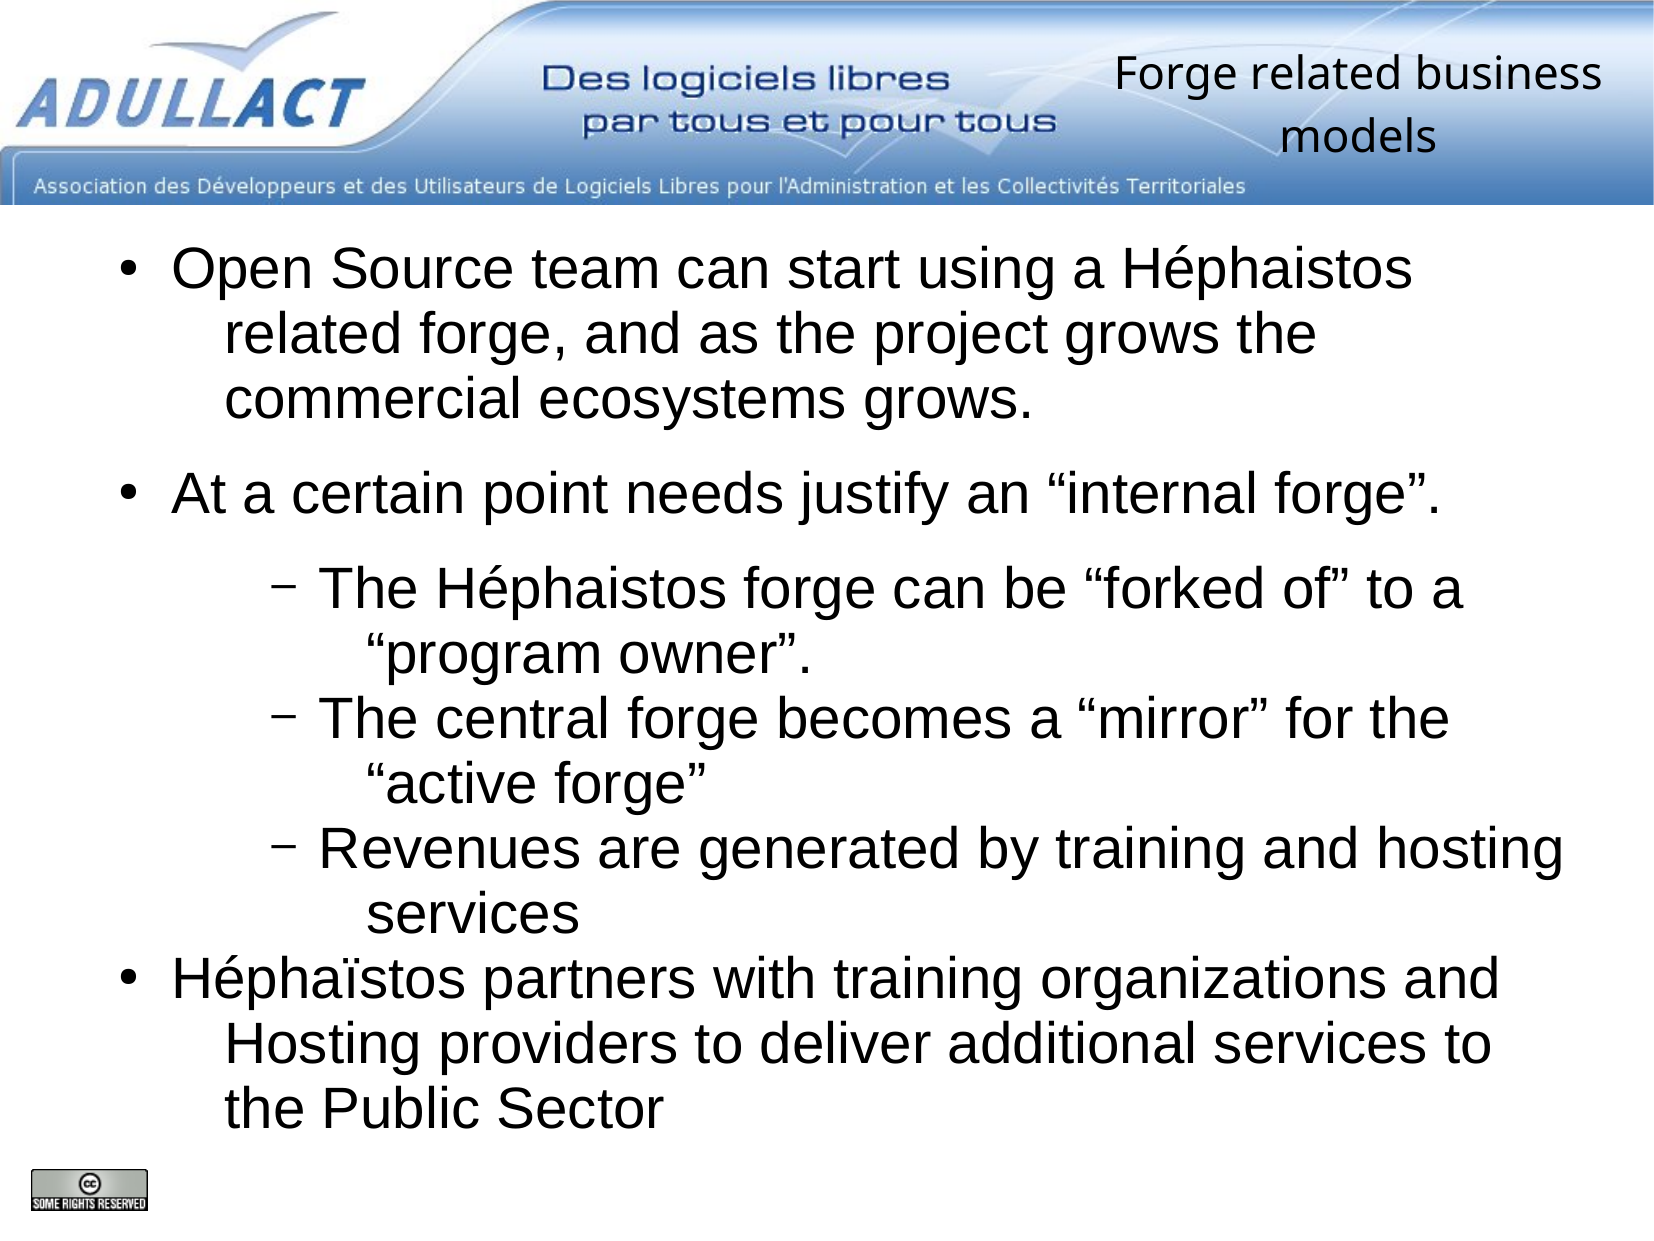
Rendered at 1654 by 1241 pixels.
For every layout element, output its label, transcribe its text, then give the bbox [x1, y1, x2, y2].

picture [0, 0, 1654, 205]
list Open Source team can start using a Héphaistos related forge, and as the project grows the commercial ecosystems grows. At a certain point needs justify an “internal forge”. The Héphaistos forge can be “forked of” to a “program owner”. The central forge becomes a “mirror” for the “active forge” Revenues are generated by training and hosting services Héphaïstos partners with training organizations and Hosting providers to deliver additional services to the Public Sector [82, 236, 1571, 1141]
title Forge related business models [1092, 36, 1625, 170]
picture [31, 1169, 148, 1211]
